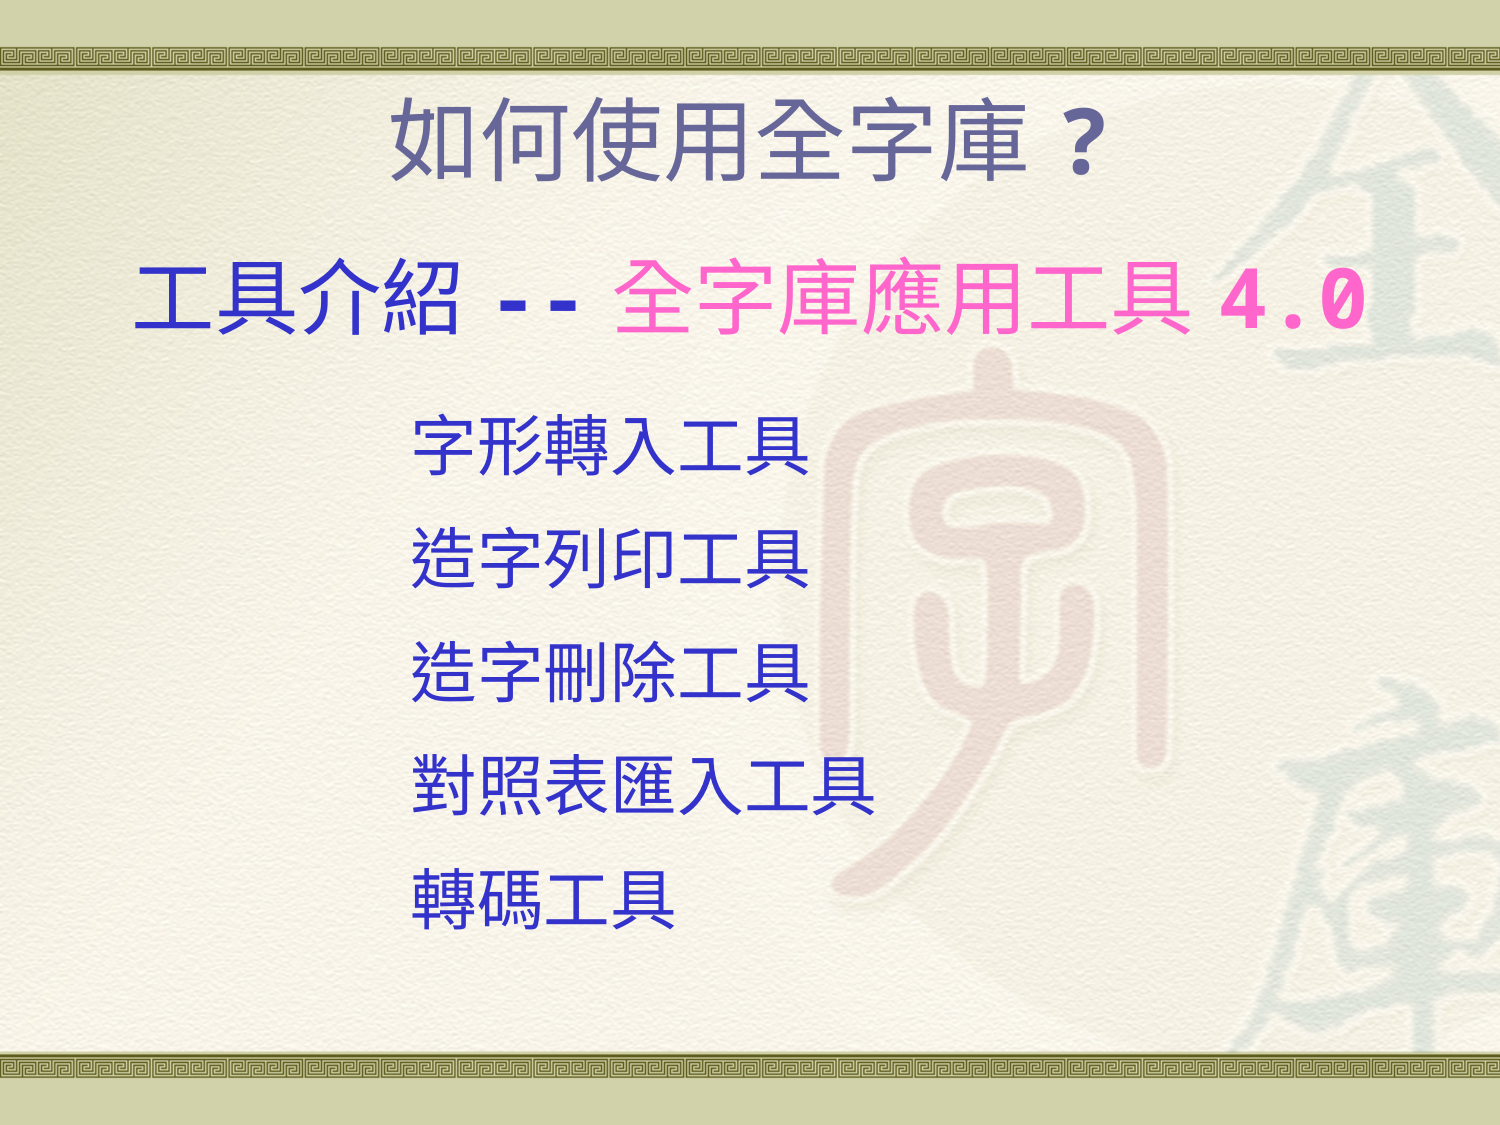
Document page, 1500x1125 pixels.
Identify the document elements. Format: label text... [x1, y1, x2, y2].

list 字形轉入工具 造字列印工具 造字刪除工具 對照表匯入工具 轉碼工具 [395, 385, 1293, 1061]
picture [0, 0, 1500, 1125]
title 如何使用全字庫? 工具介紹--全字庫應用工具4.0 [112, 54, 1388, 333]
